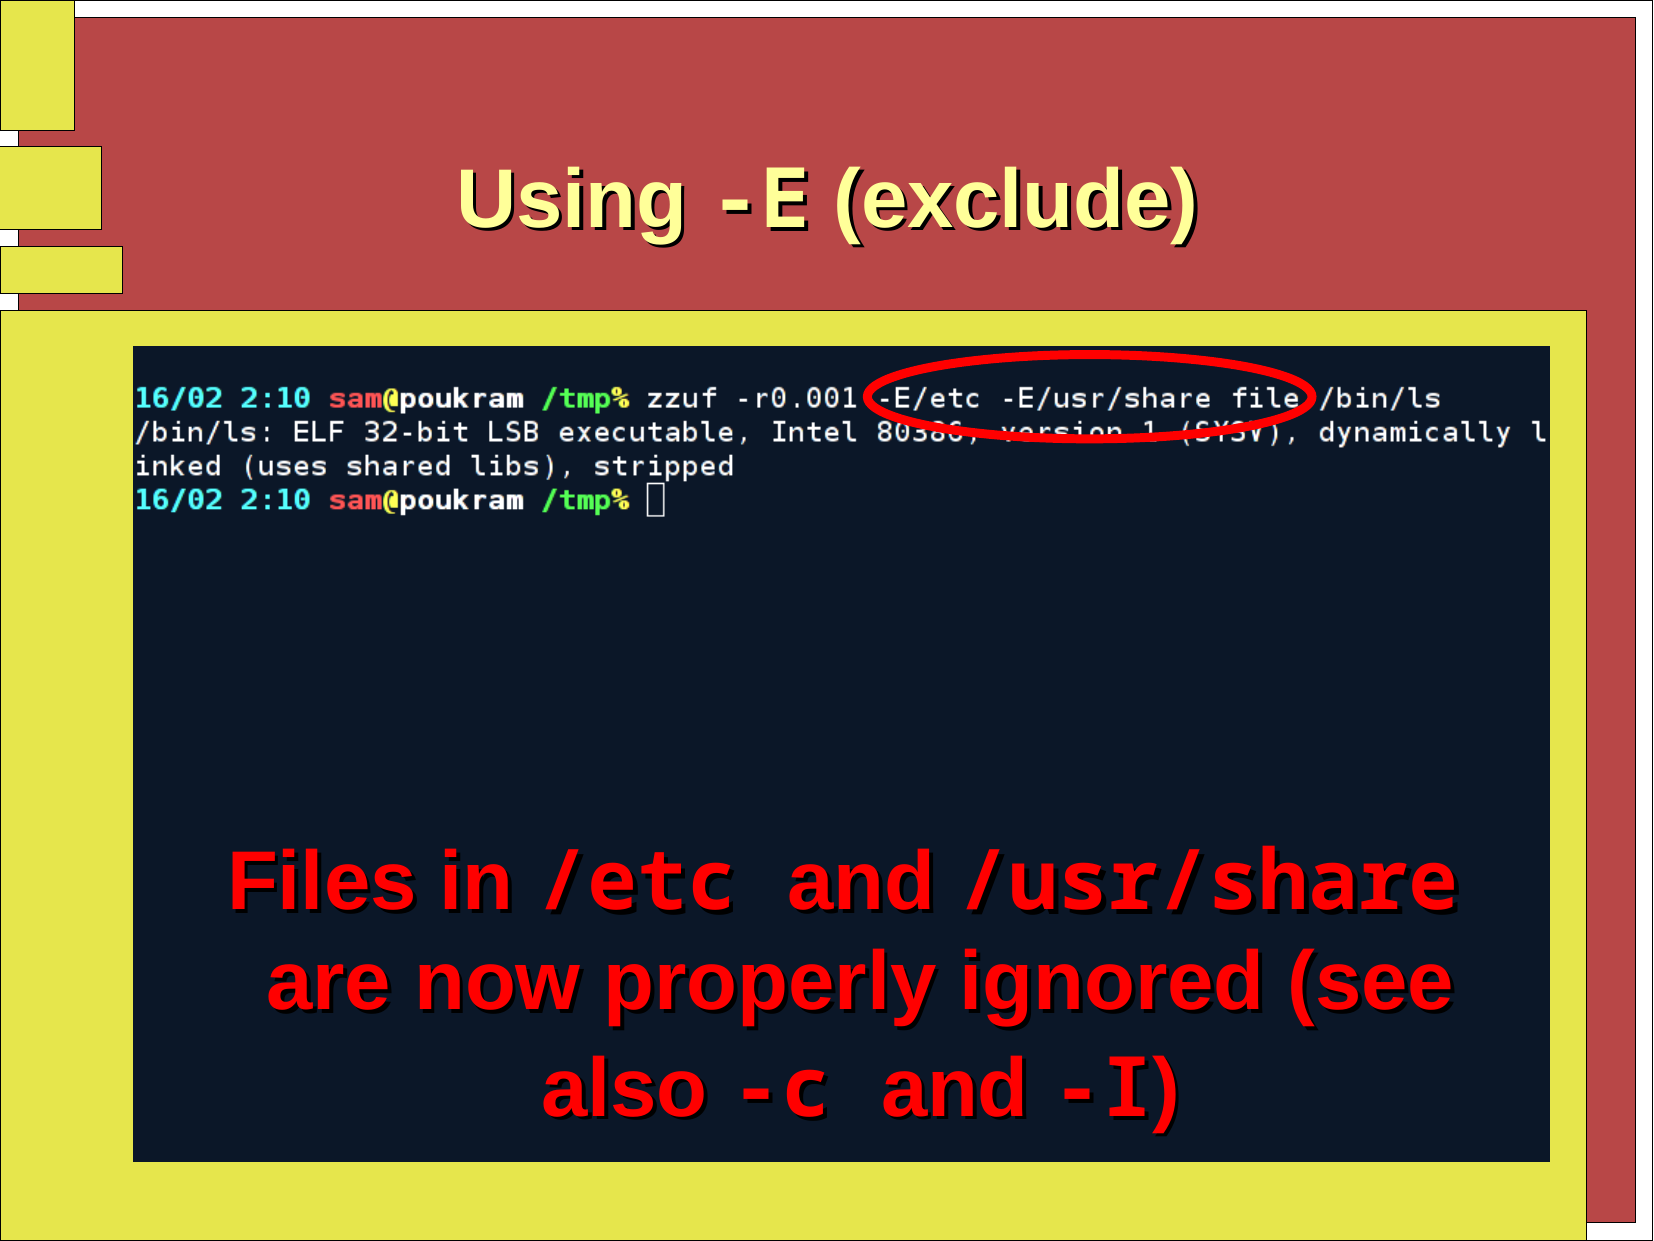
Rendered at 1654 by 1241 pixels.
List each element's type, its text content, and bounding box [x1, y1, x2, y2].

title Files in /etc and /usr/share are now properly ignored (see also -c and -I) [152, 834, 1534, 1127]
picture [133, 346, 1550, 1162]
title Using -E (exclude) [121, 91, 1534, 299]
